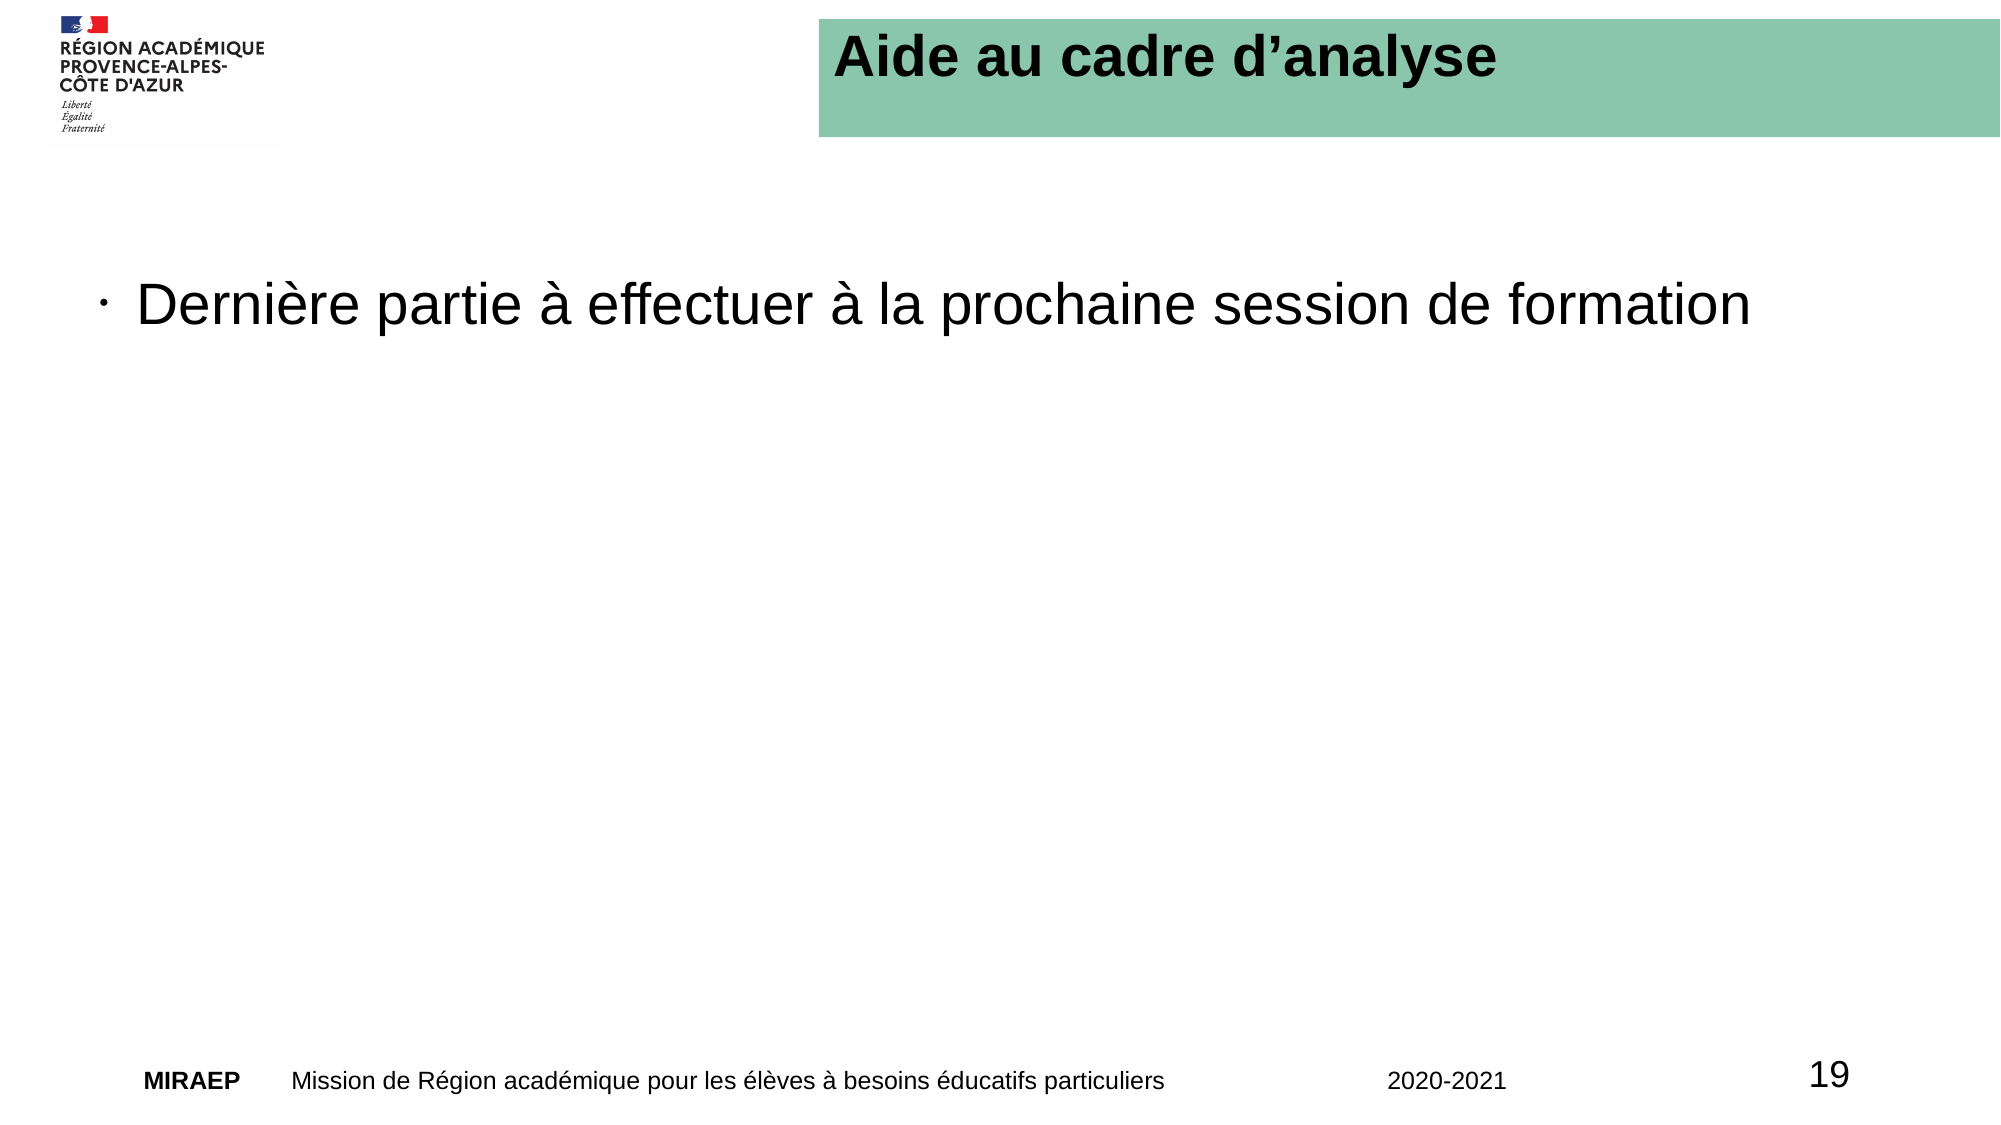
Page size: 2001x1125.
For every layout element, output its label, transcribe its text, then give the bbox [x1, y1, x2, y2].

slide_number <numéro> [1646, 1042, 1865, 1103]
title Aide au cadre d’analyse [818, 19, 2000, 138]
picture [44, 0, 281, 149]
list Dernière partie à effectuer à la prochaine session de formation [84, 267, 1916, 858]
